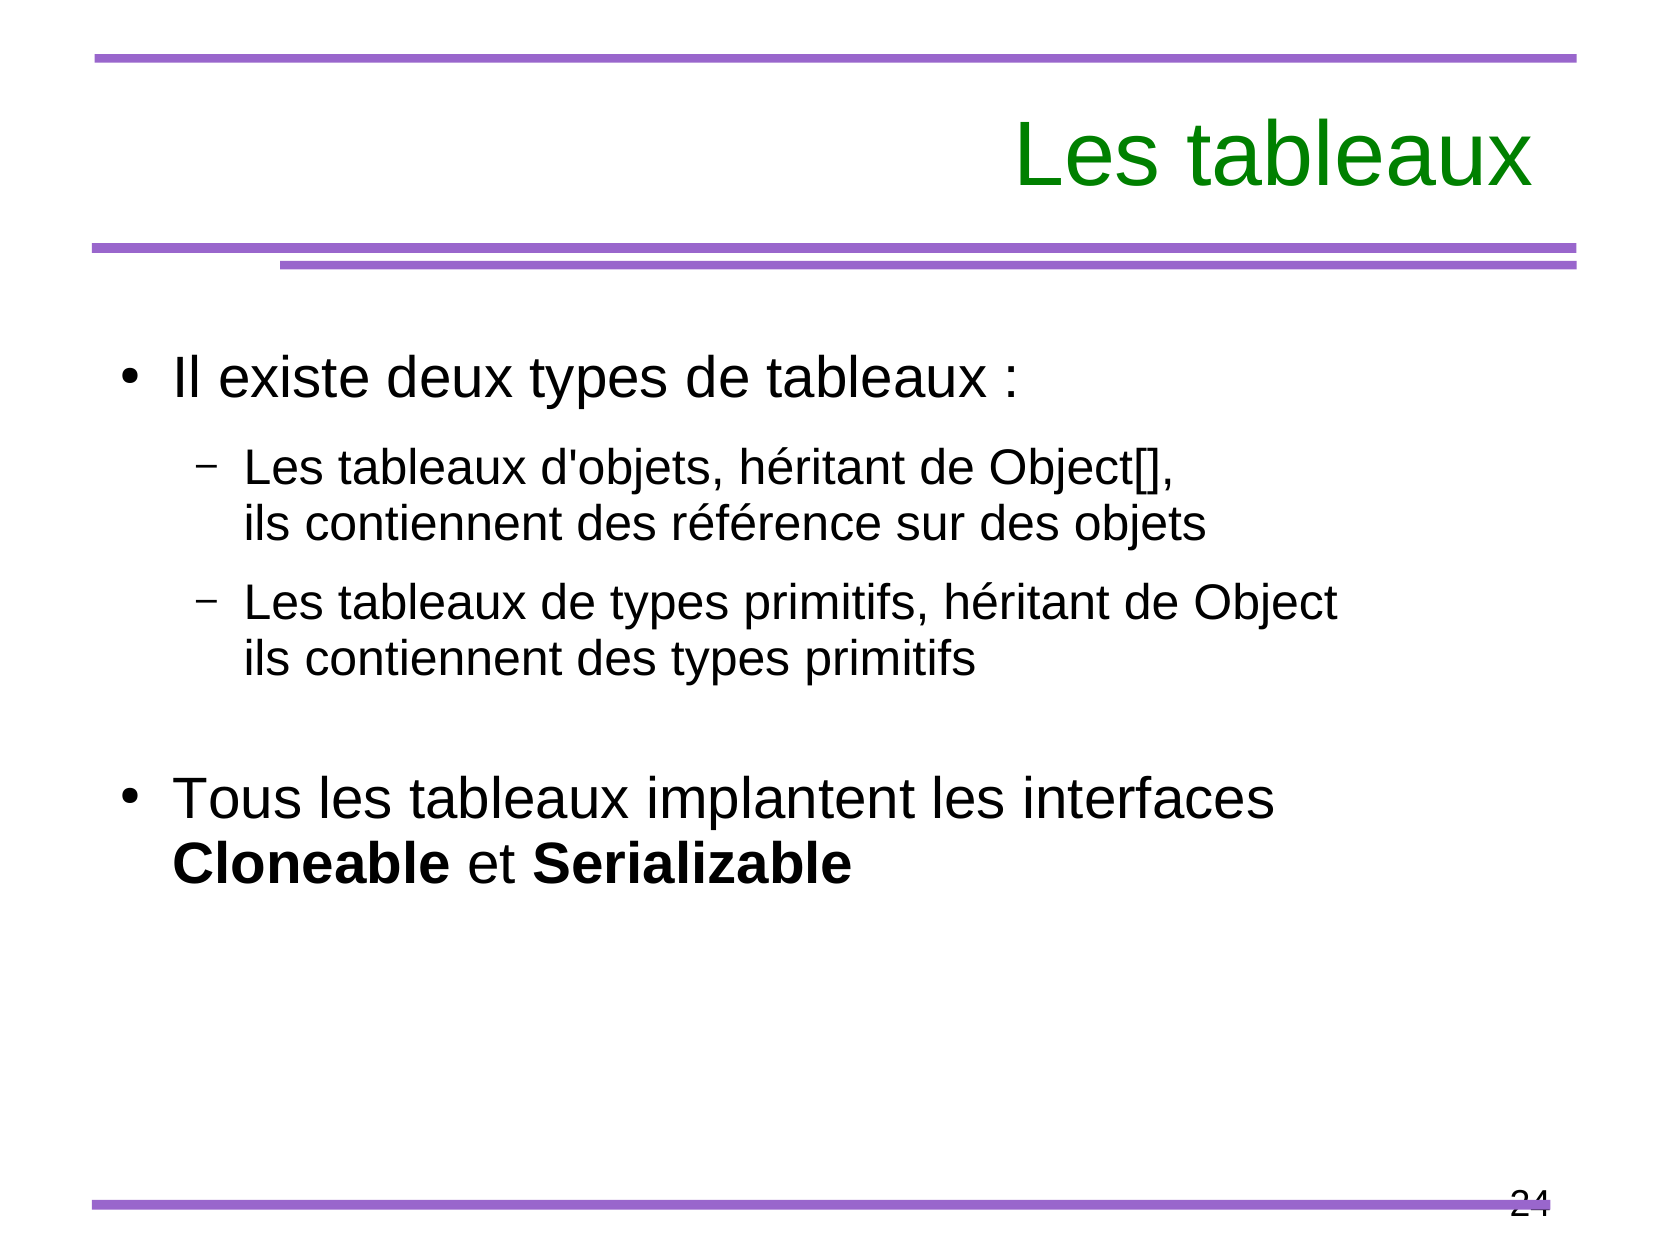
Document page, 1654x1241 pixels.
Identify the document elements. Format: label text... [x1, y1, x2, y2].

title Les tableaux [121, 49, 1534, 257]
list Il existe deux types de tableaux : Les tableaux d'objets, héritant de Object[], ils contiennent des référence sur des objets Les tableaux de types primitifs, héritant de Object ils contiennent des types primitifs Tous les tableaux implantent les interfaces Cloneable et Serializable [101, 344, 1552, 995]
